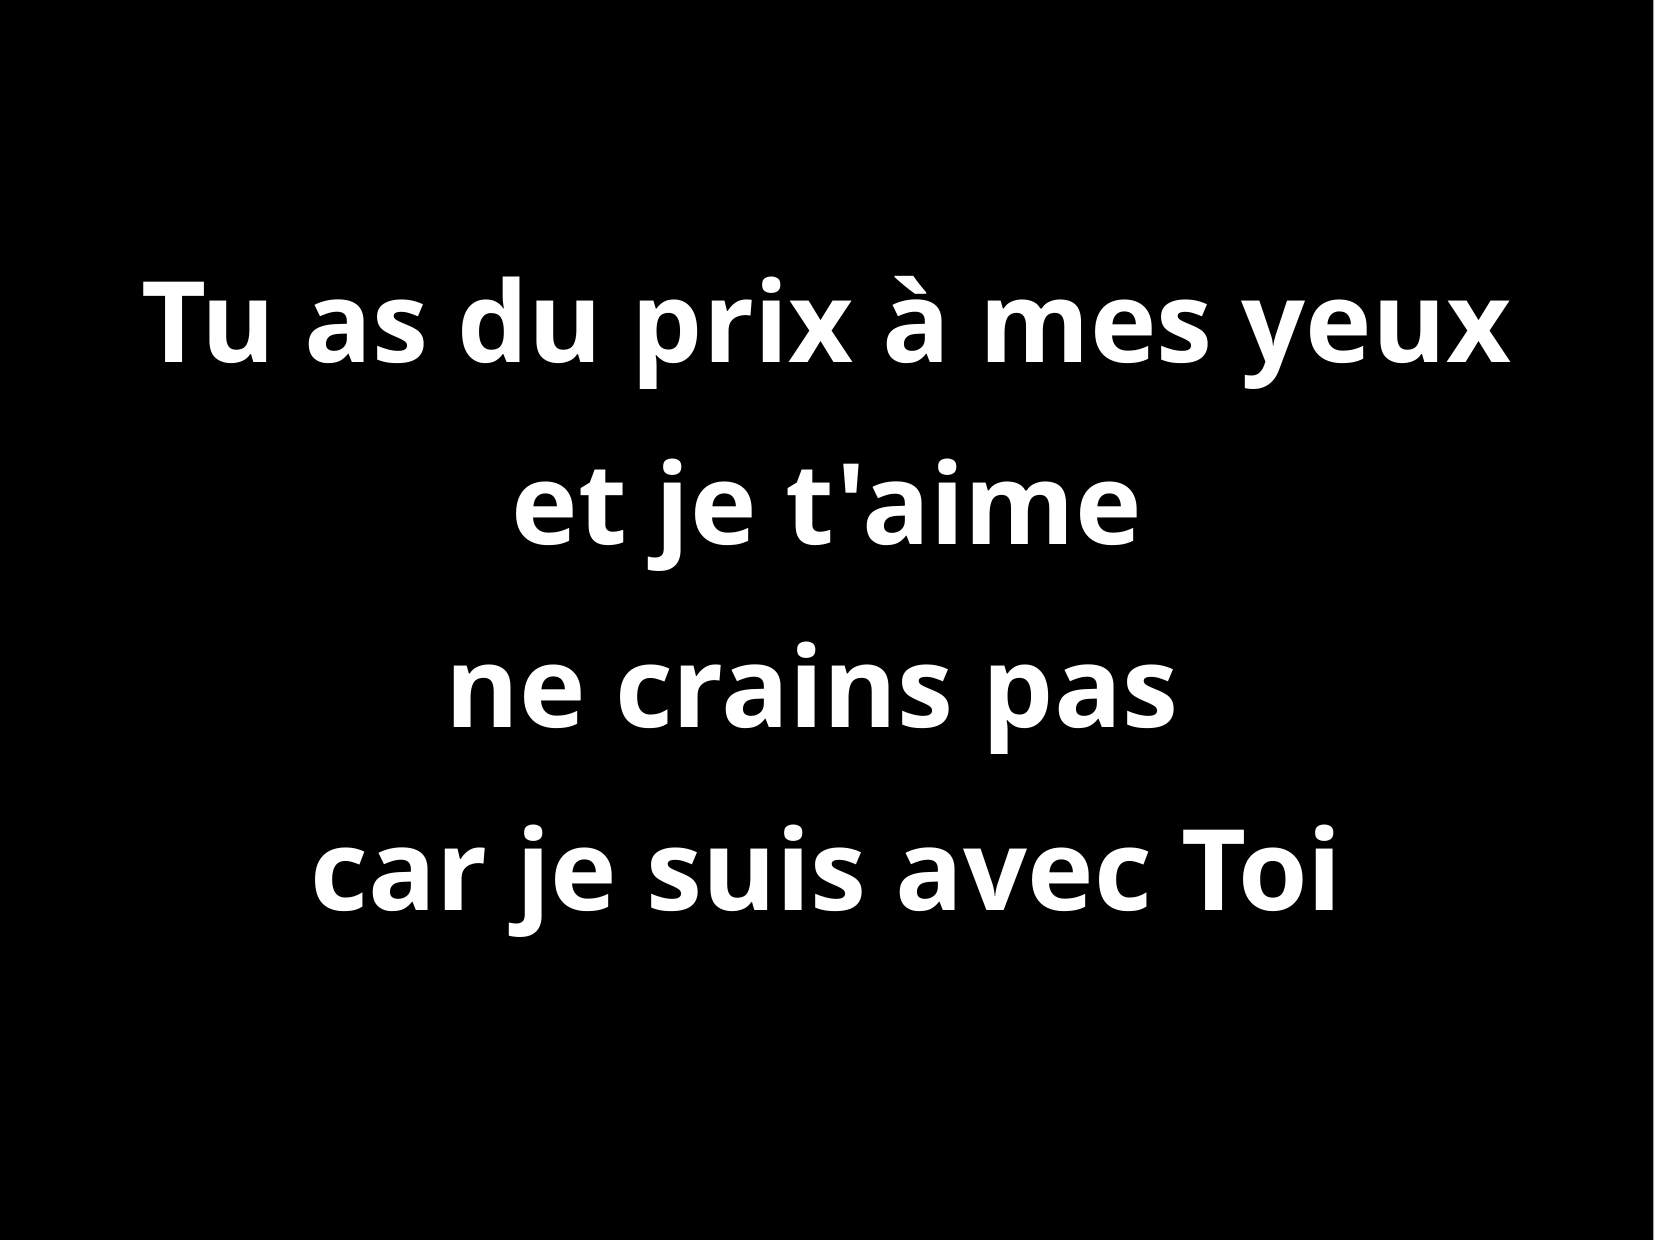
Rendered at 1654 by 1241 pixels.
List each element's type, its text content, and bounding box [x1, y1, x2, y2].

list Tu as du prix à mes yeux et je t'aime ne crains pas car je suis avec Toi [82, 59, 1571, 1148]
